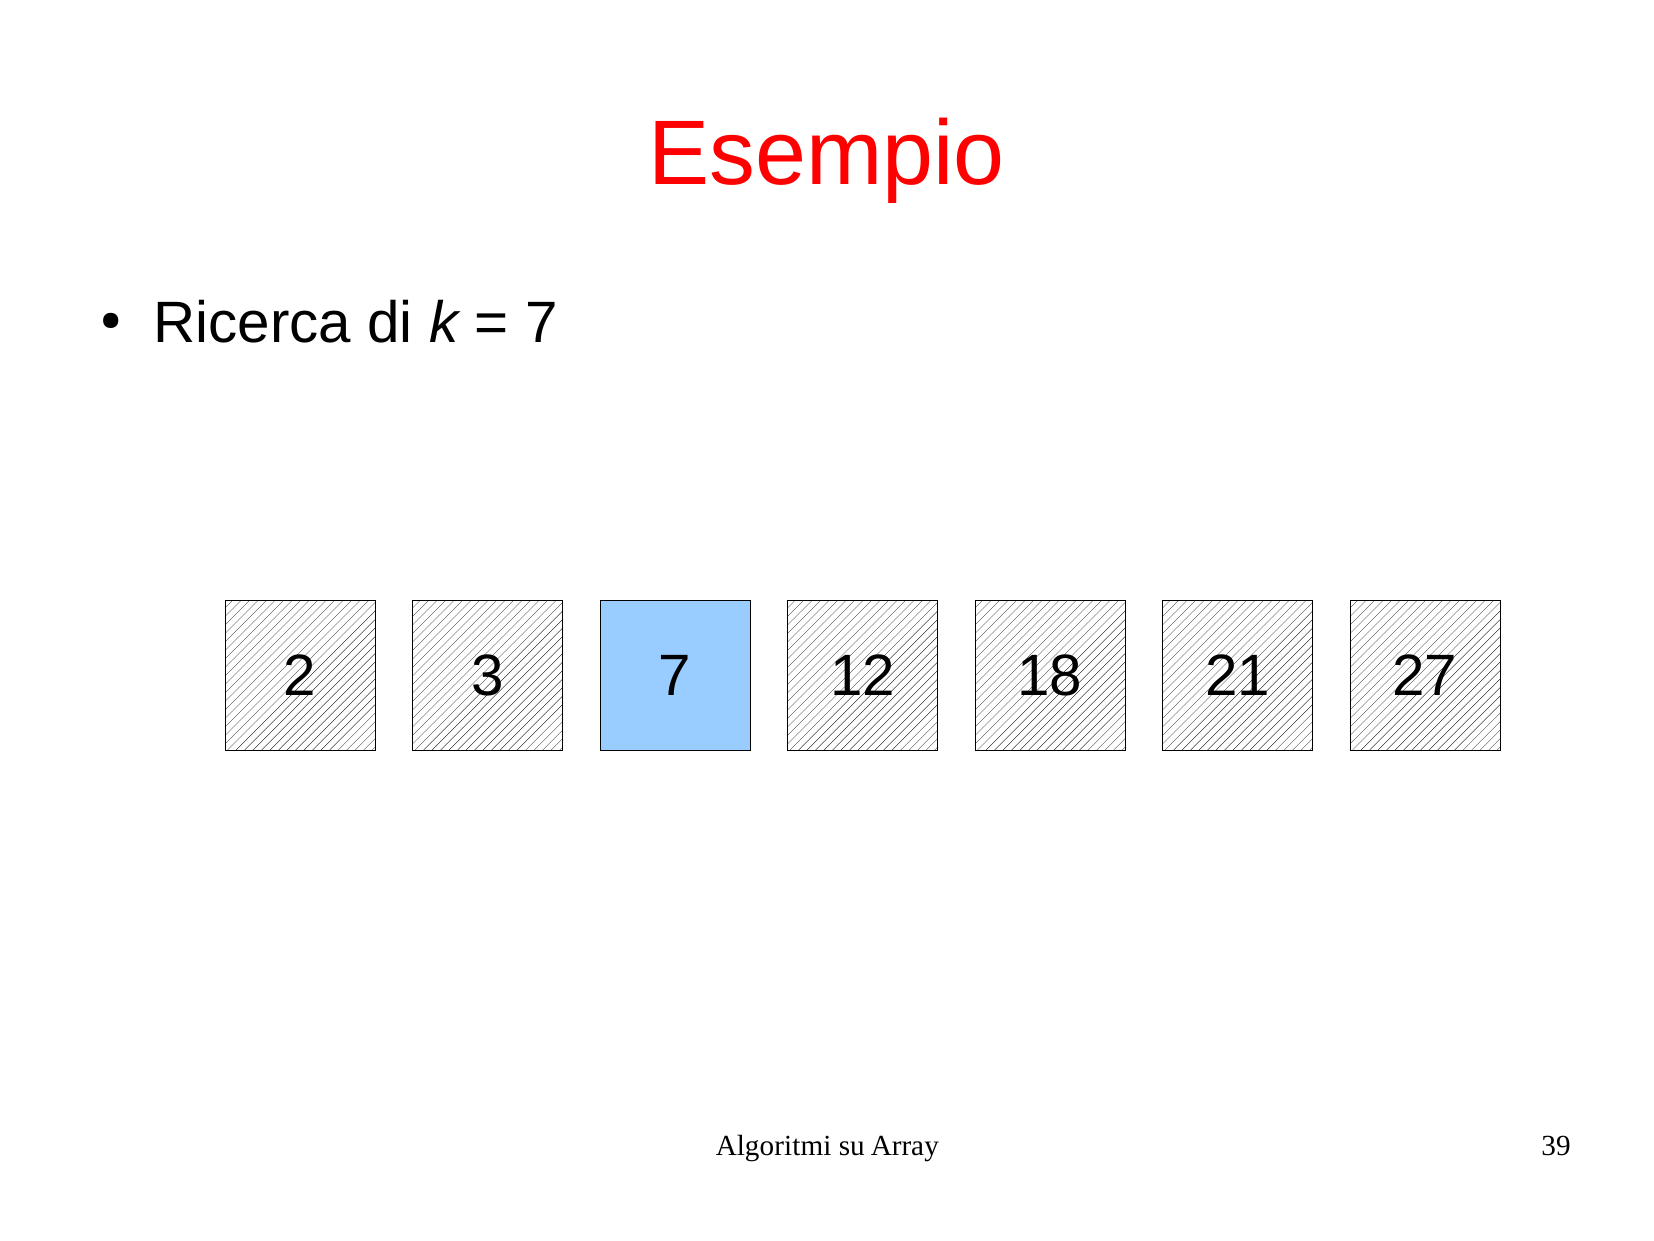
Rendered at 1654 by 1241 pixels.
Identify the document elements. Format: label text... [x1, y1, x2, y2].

title Esempio [82, 49, 1571, 257]
text_box 3 [412, 600, 563, 751]
text_box 27 [1350, 600, 1501, 751]
text_box 12 [787, 600, 938, 751]
text_box 7 [600, 600, 751, 751]
list Ricerca di k = 7 [82, 290, 1571, 1088]
text_box 18 [975, 600, 1126, 751]
text_box 21 [1162, 600, 1313, 751]
text_box 2 [225, 600, 376, 751]
